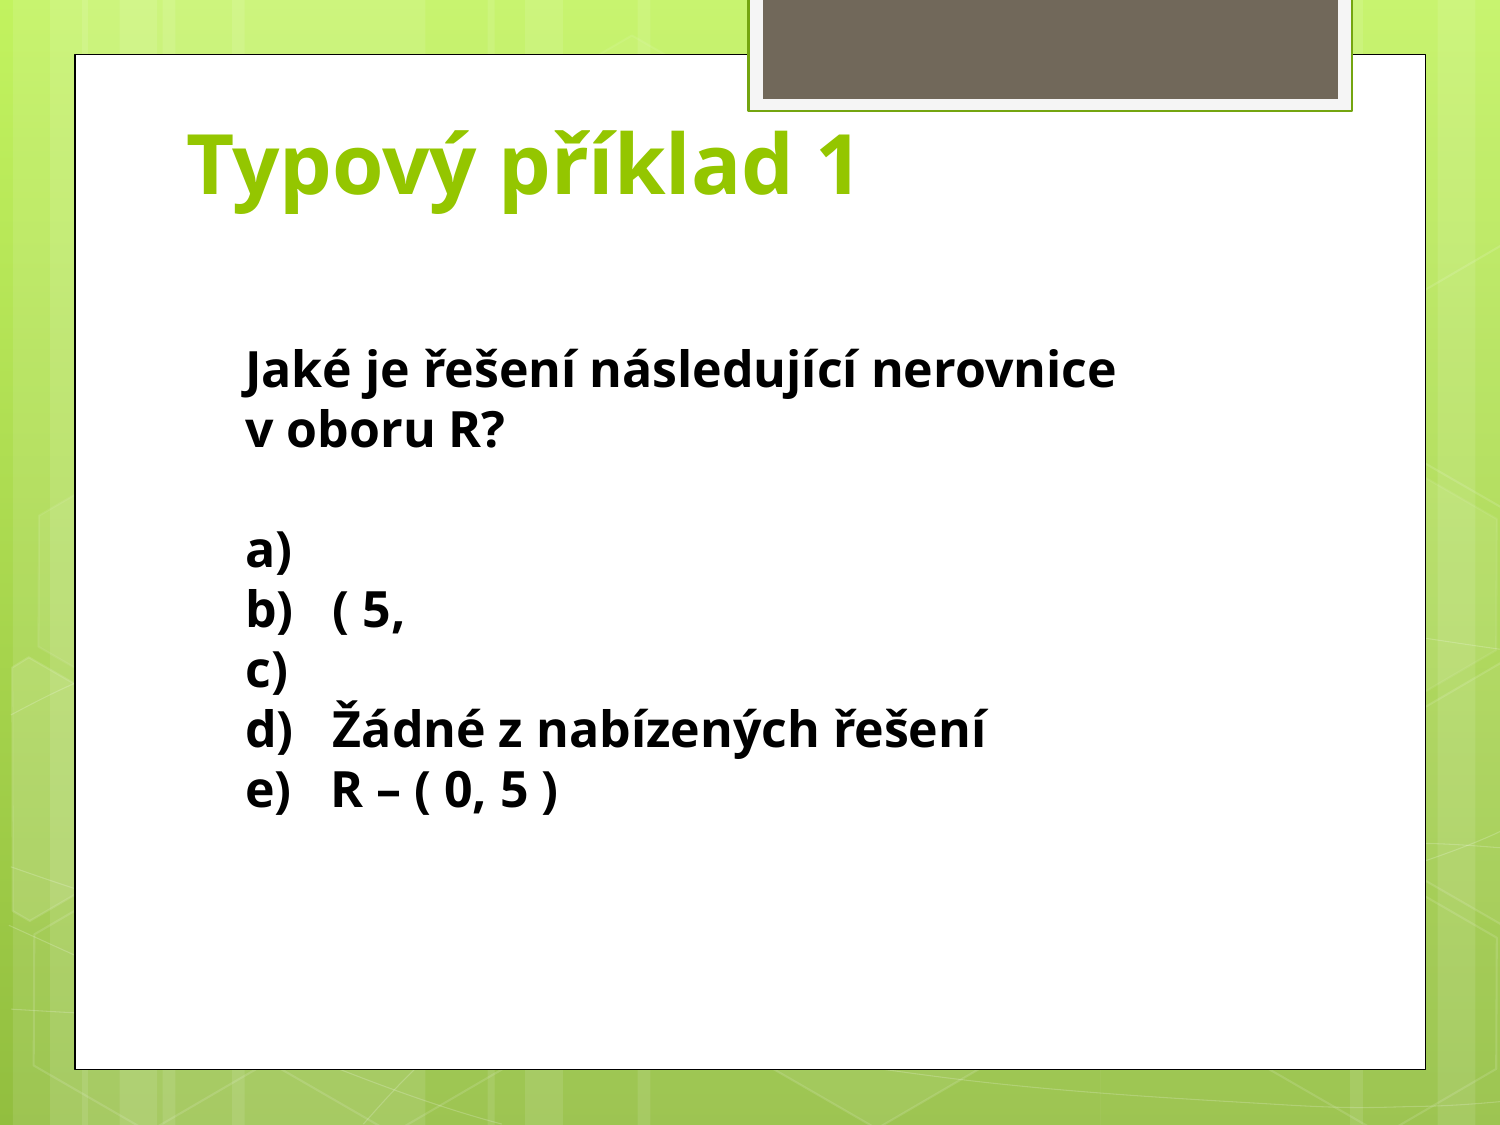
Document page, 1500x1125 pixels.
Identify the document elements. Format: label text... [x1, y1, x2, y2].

title Typový příklad 1 [171, 30, 1415, 219]
text_box Jaké je řešení následující nerovnice v oboru R? a) b) ( 5, c) d) Žádné z nabízených řešení e) R – ( 0, 5 ) [230, 330, 1282, 885]
